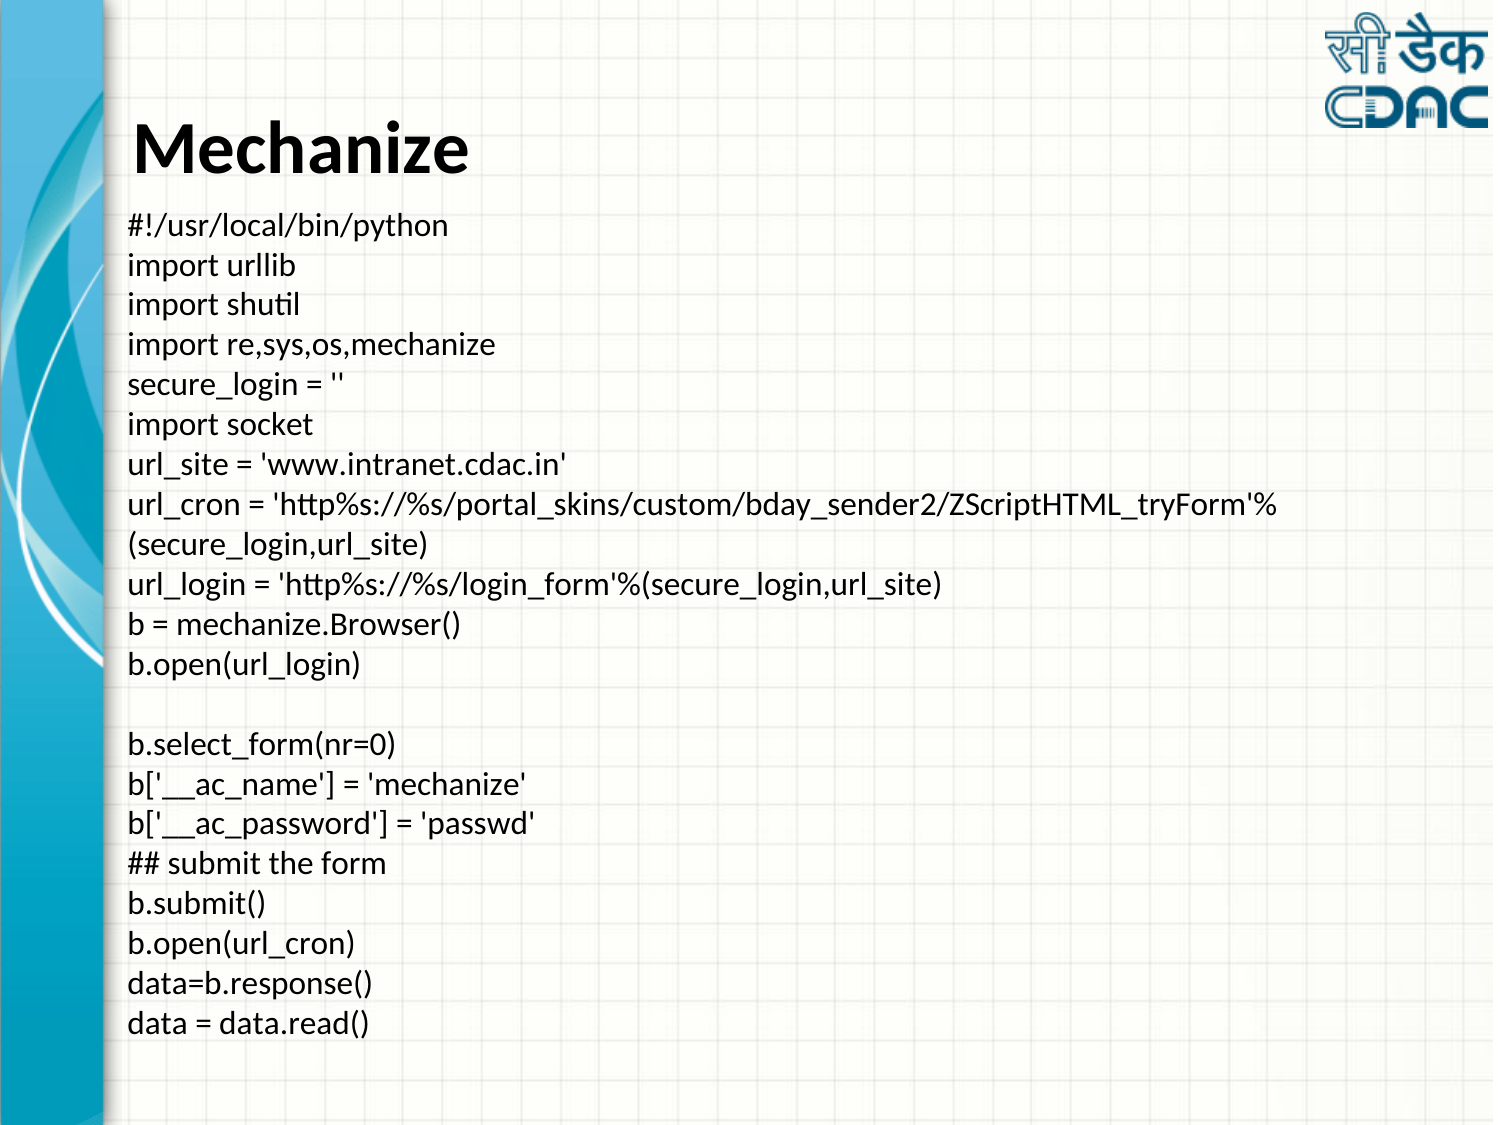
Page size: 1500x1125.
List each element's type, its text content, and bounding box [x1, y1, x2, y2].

text_box #!/usr/local/bin/python import urllib import shutil import re,sys,os,mechanize secure_login = '' import socket url_site = 'www.intranet.cdac.in' url_cron = 'http%s://%s/portal_skins/custom/bday_sender2/ZScriptHTML_tryForm'%(secure_login,url_site) url_login = 'http%s://%s/login_form'%(secure_login,url_site) b = mechanize.Browser() b.open(url_login) b.select_form(nr=0) b['__ac_name'] = 'mechanize' b['__ac_password'] = 'passwd' ## submit the form b.submit() b.open(url_cron) data=b.response() data = data.read()‏ [112, 195, 1463, 938]
text_box Mechanize [117, 49, 1468, 238]
picture [0, 0, 1493, 1125]
